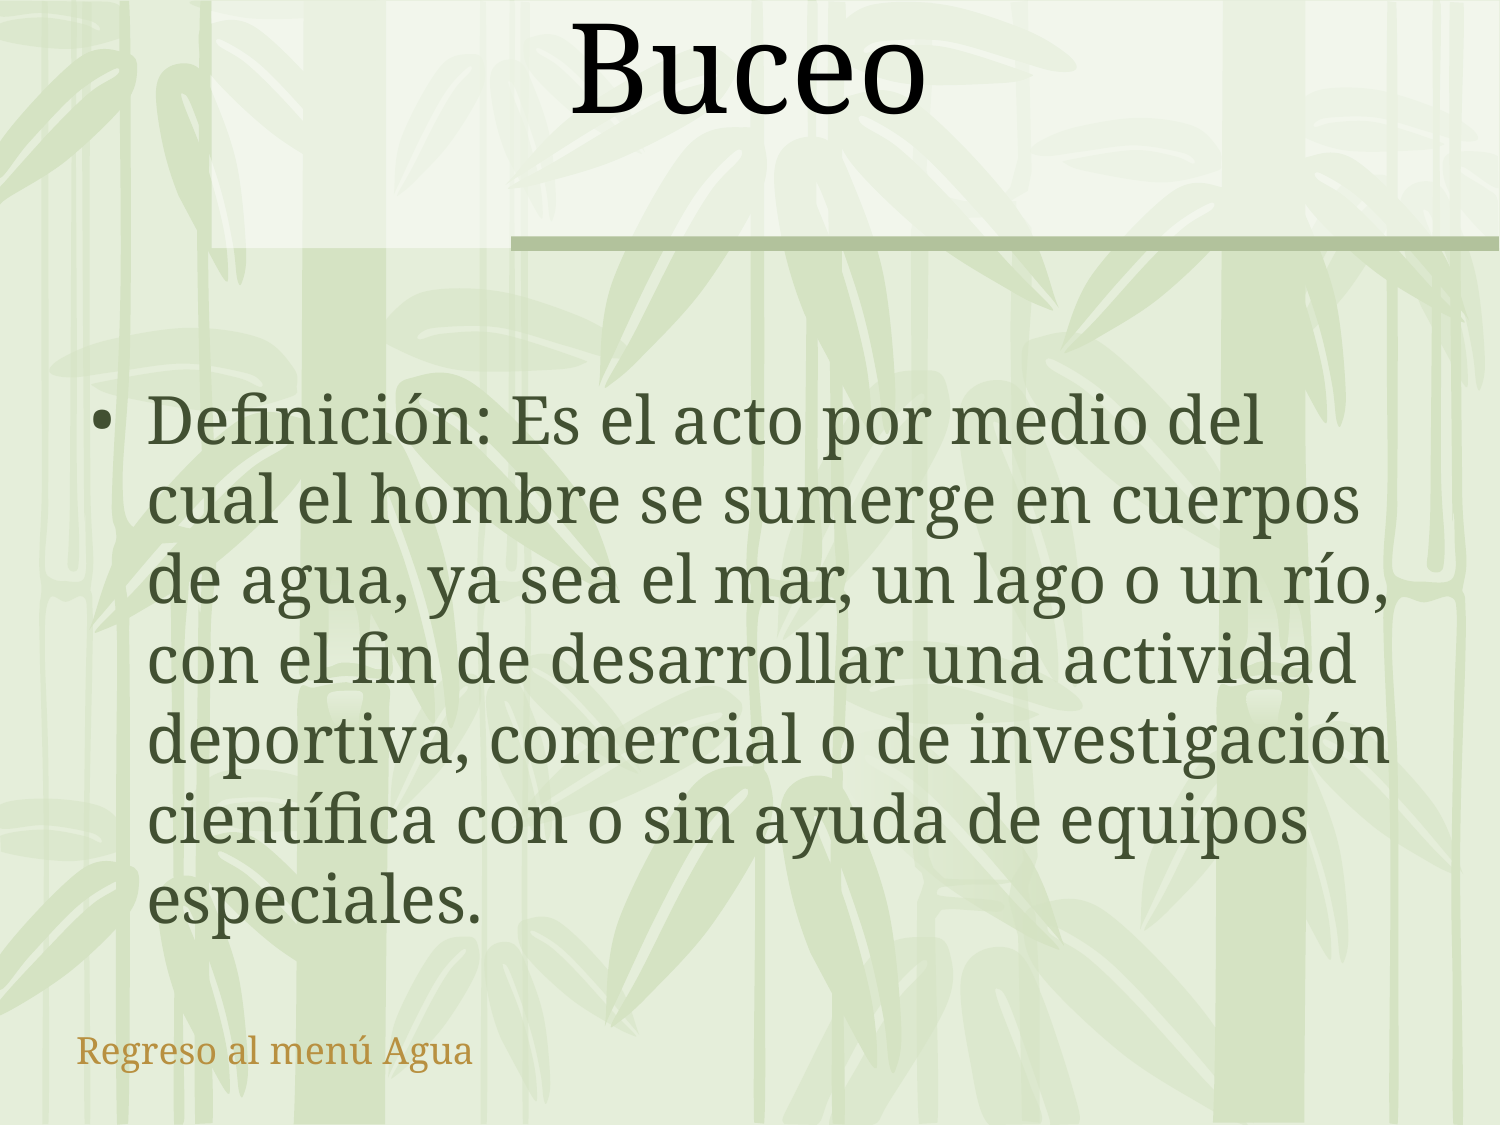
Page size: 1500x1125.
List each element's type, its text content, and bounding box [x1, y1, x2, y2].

title Buceo [75, 0, 1426, 262]
text_box Regreso al menú Agua [61, 1019, 500, 1086]
list Definición: Es el acto por medio del cual el hombre se sumerge en cuerpos de agua, ya sea el mar, un lago o un río, con el fin de desarrollar una actividad deportiva, comercial o de investigación científica con o sin ayuda de equipos especiales. [75, 262, 1426, 1006]
